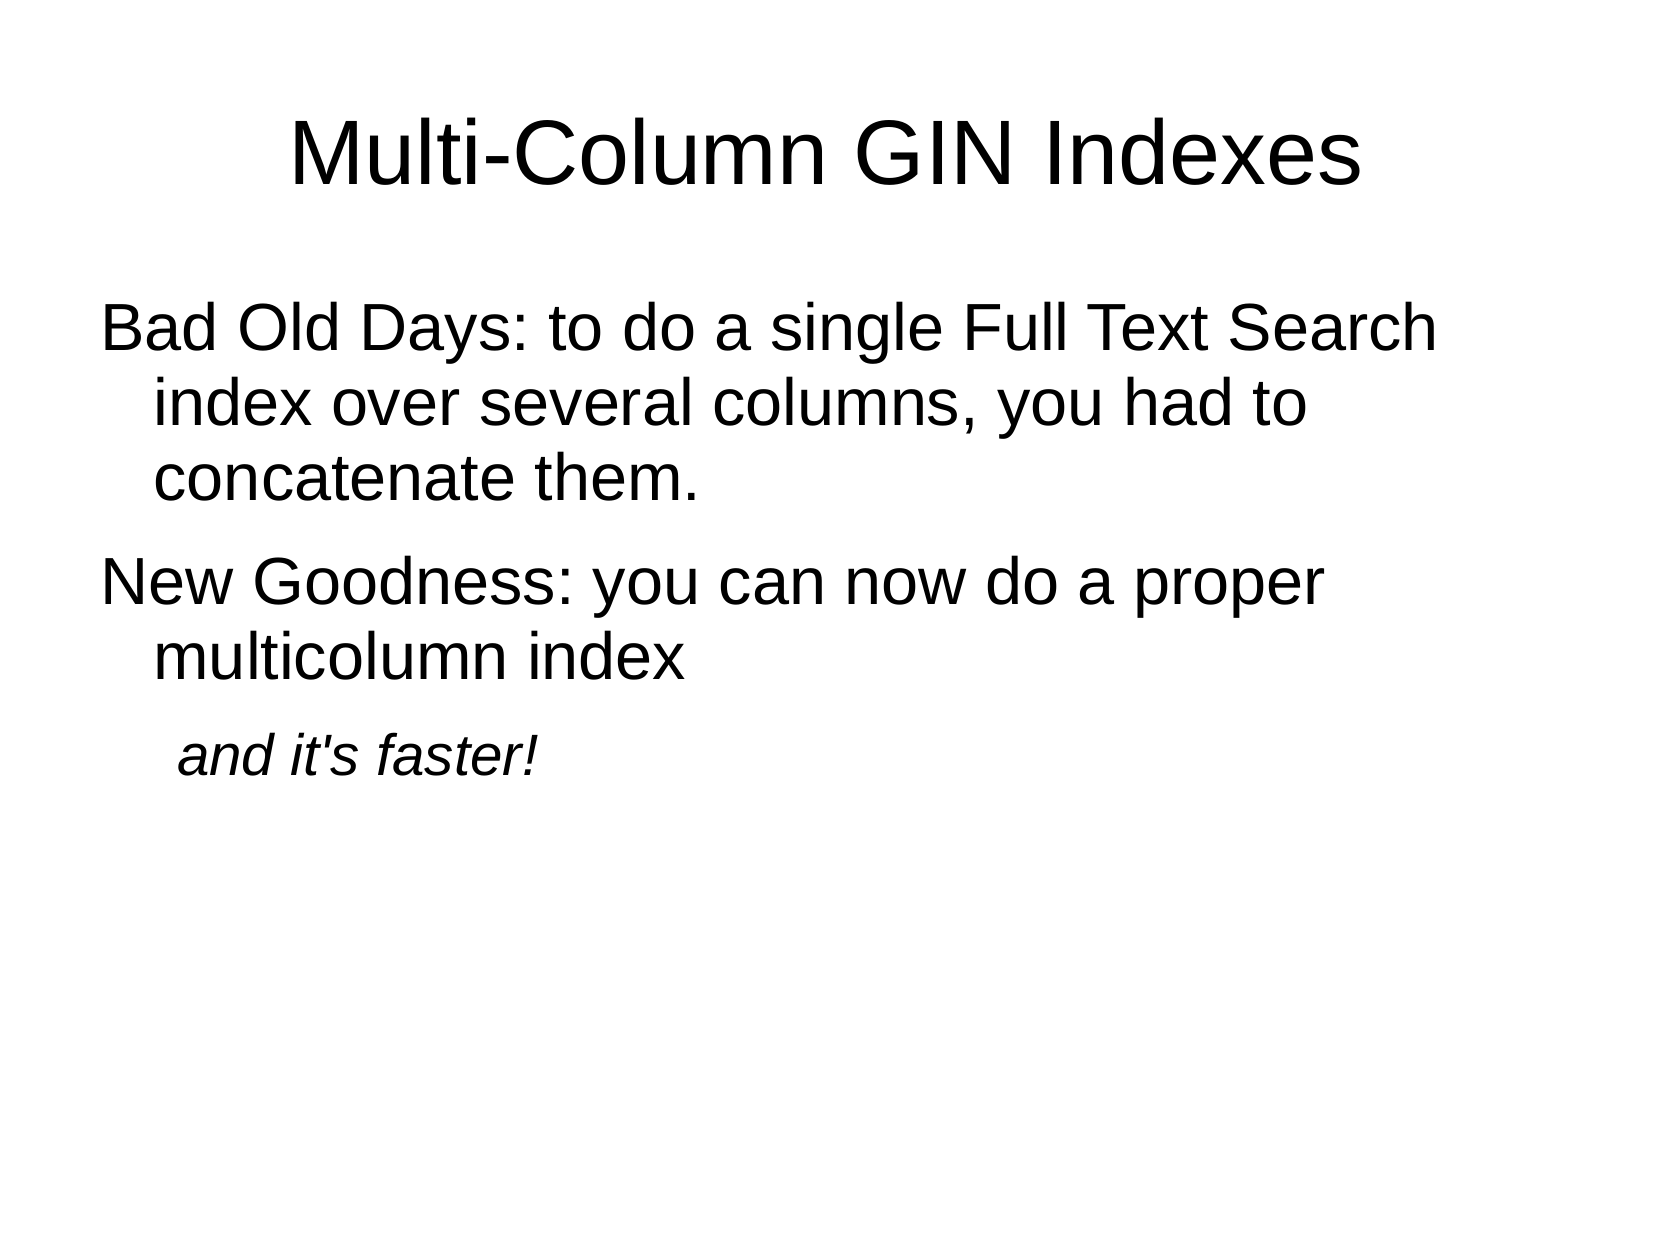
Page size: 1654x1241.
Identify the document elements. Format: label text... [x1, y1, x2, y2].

list Bad Old Days: to do a single Full Text Search index over several columns, you had to concatenate them. New Goodness: you can now do a proper multicolumn index and it's faster! [82, 290, 1571, 1094]
title Multi-Column GIN Indexes [82, 56, 1571, 250]
